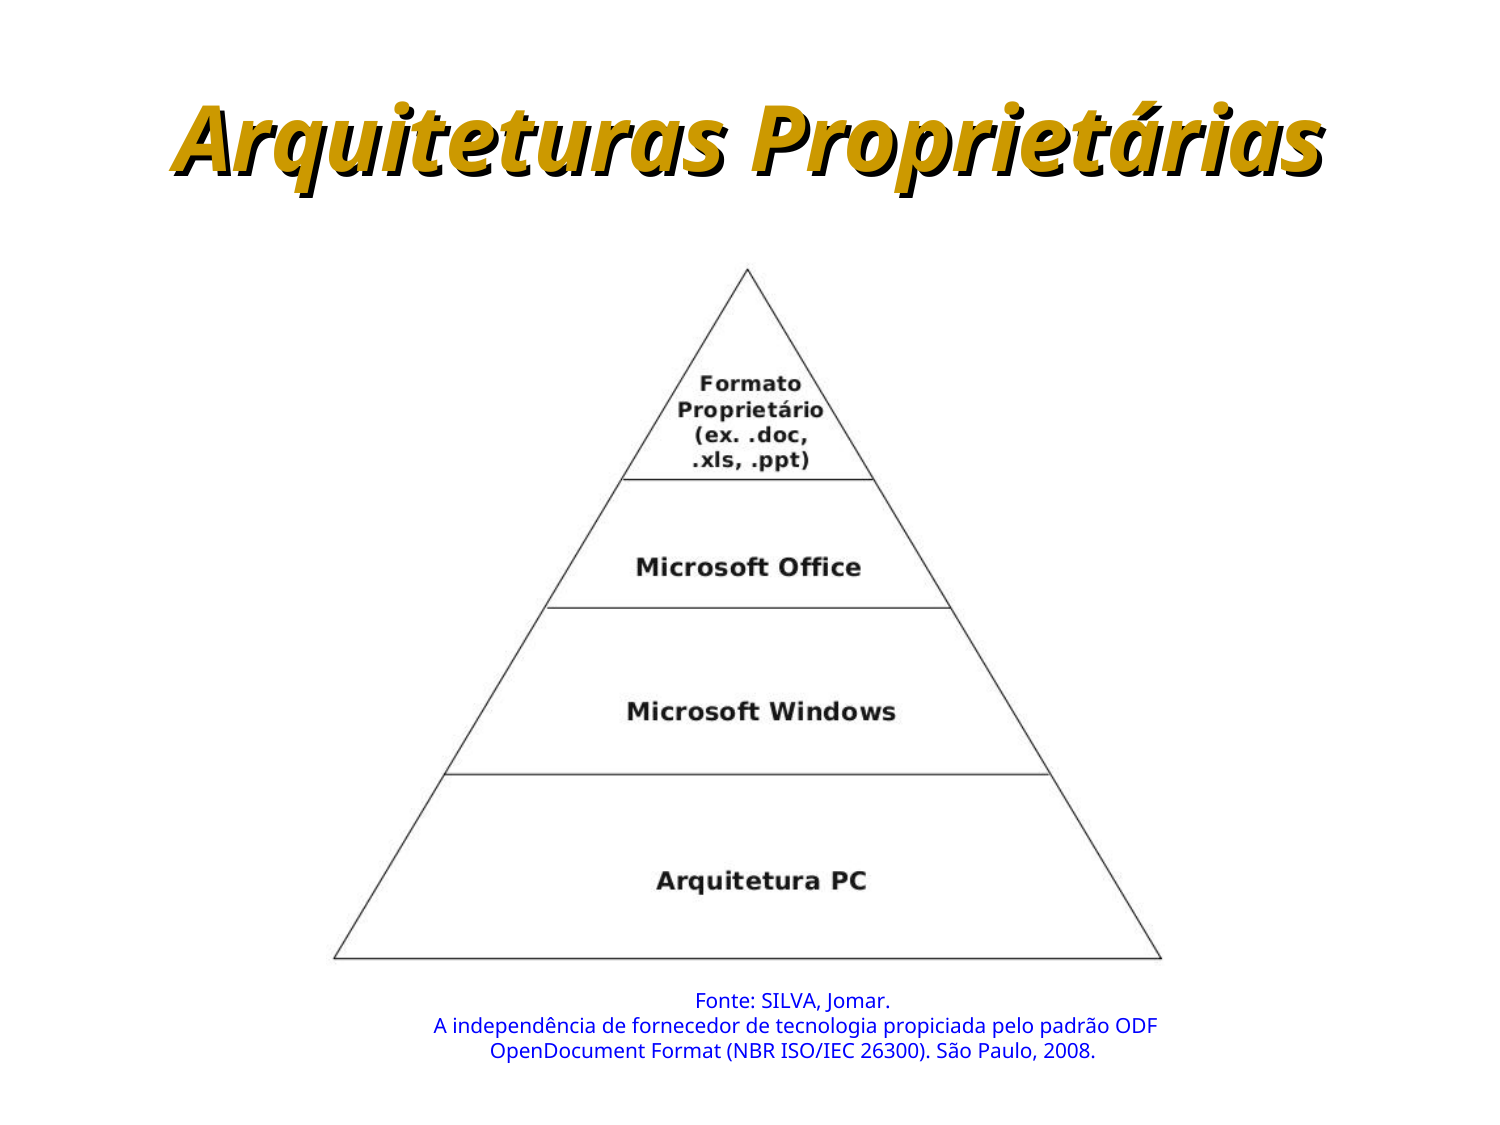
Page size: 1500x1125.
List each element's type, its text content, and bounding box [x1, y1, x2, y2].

title Arquiteturas Proprietárias [150, 0, 1351, 292]
picture [326, 292, 1174, 975]
text_box Fonte: SILVA, Jomar. A independência de fornecedor de tecnologia propiciada pelo padrão ODF OpenDocument Format (NBR ISO/IEC 26300). São Paulo, 2008. [413, 980, 1138, 1070]
